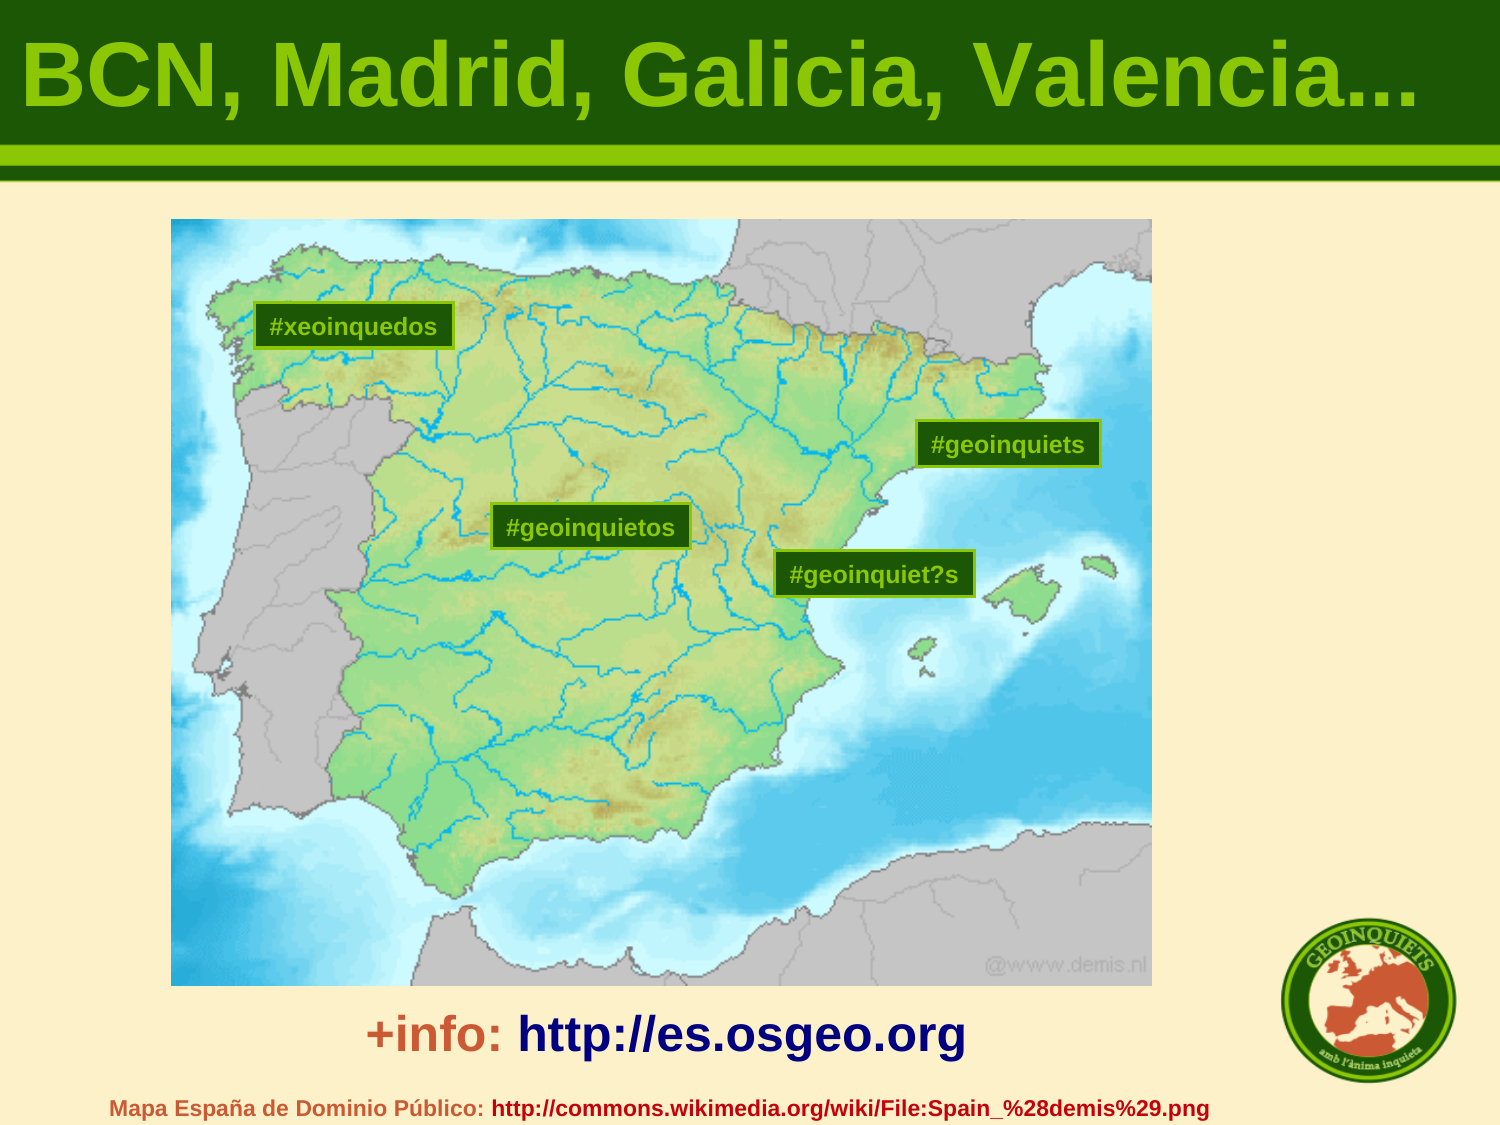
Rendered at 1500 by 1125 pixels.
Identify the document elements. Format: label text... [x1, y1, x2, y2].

text_box +info: http://es.osgeo.org [350, 994, 999, 1069]
text_box #geoinquiets [916, 420, 1101, 467]
text_box #xeoinquedos [254, 302, 454, 349]
text_box Mapa España de Dominio Público: http://commons.wikimedia.org/wiki/File:Spain_%28demis%29.png [94, 1086, 1247, 1125]
picture [0, 0, 1500, 1125]
text_box #geoinquiet?s [774, 550, 975, 597]
text_box #geoinquietos [491, 503, 691, 549]
text_box BCN, Madrid, Galicia, Valencia... [5, 7, 1500, 133]
